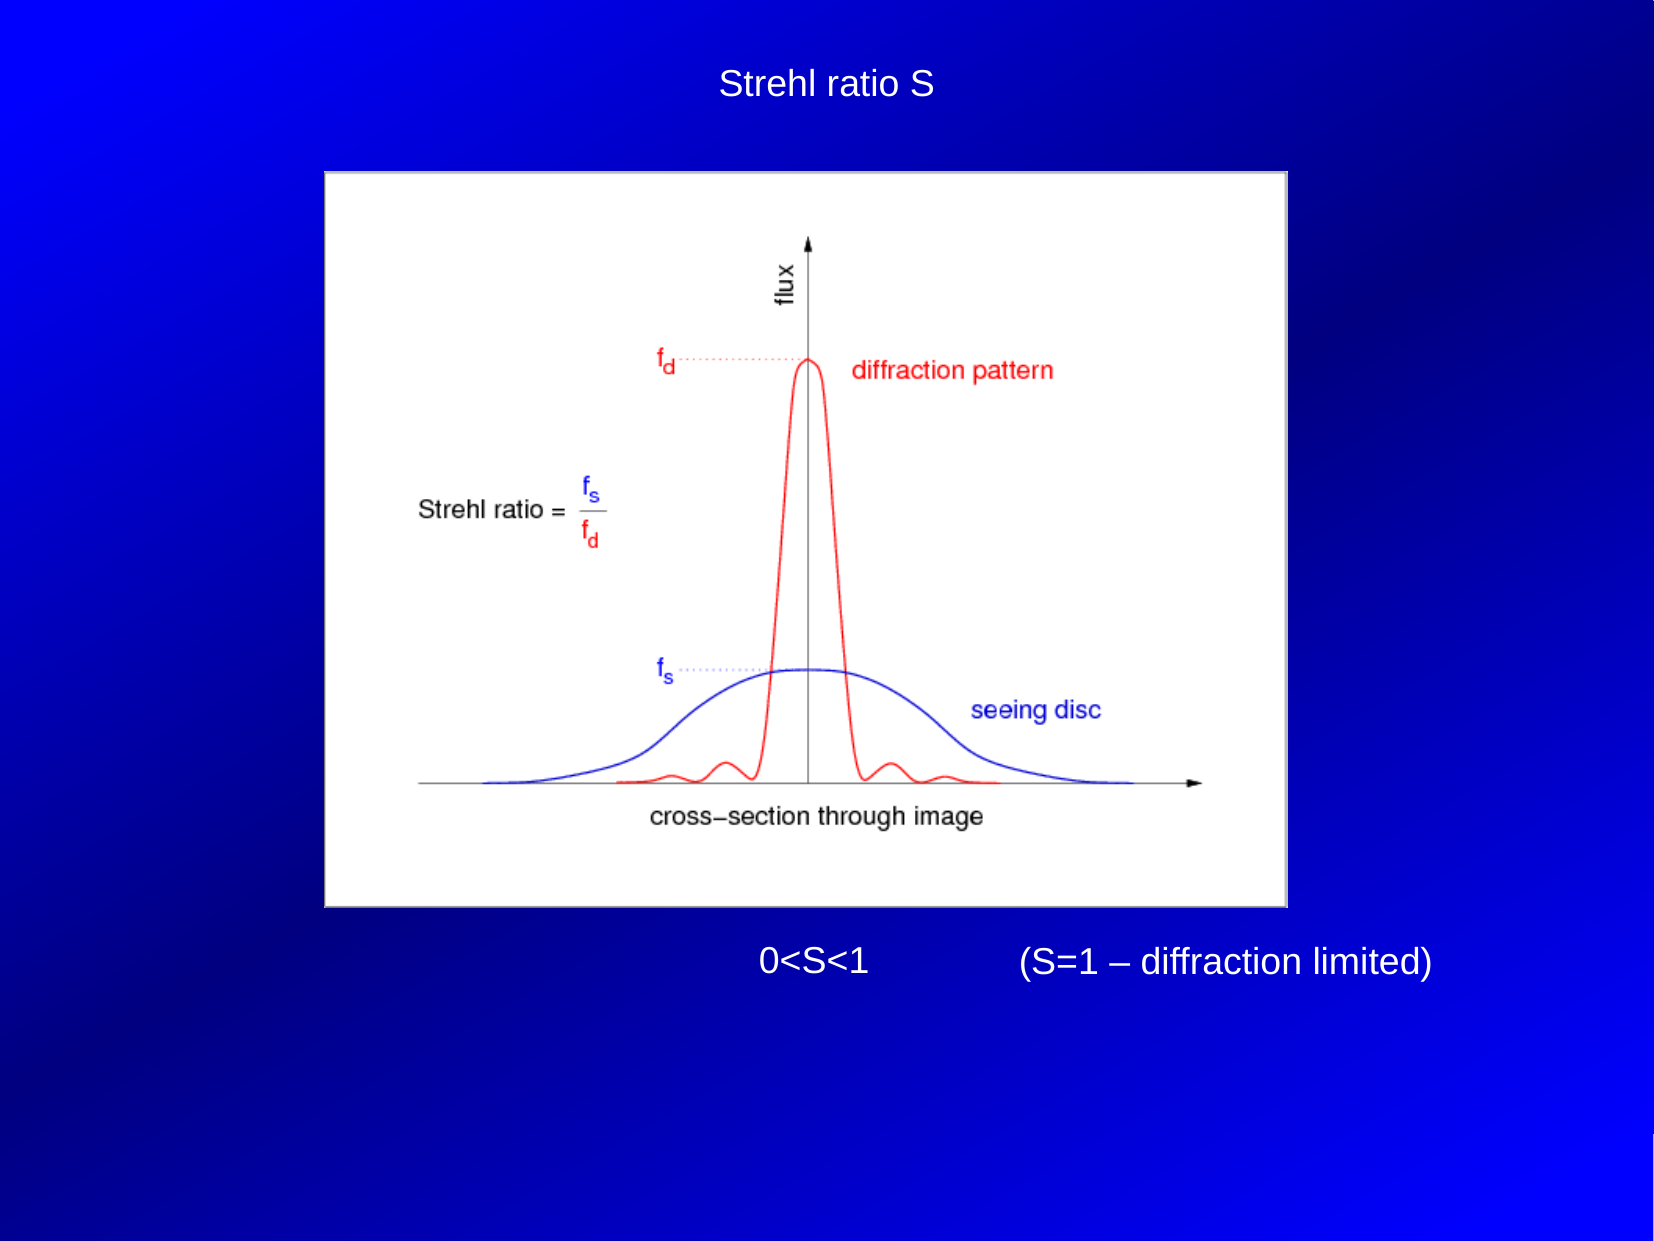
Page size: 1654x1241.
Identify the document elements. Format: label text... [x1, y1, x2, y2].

text_box 0<S<1 [744, 931, 885, 989]
text_box (S=1 – diffraction limited) [1003, 933, 1449, 990]
picture [324, 171, 1288, 908]
text_box Strehl ratio S [703, 55, 950, 113]
